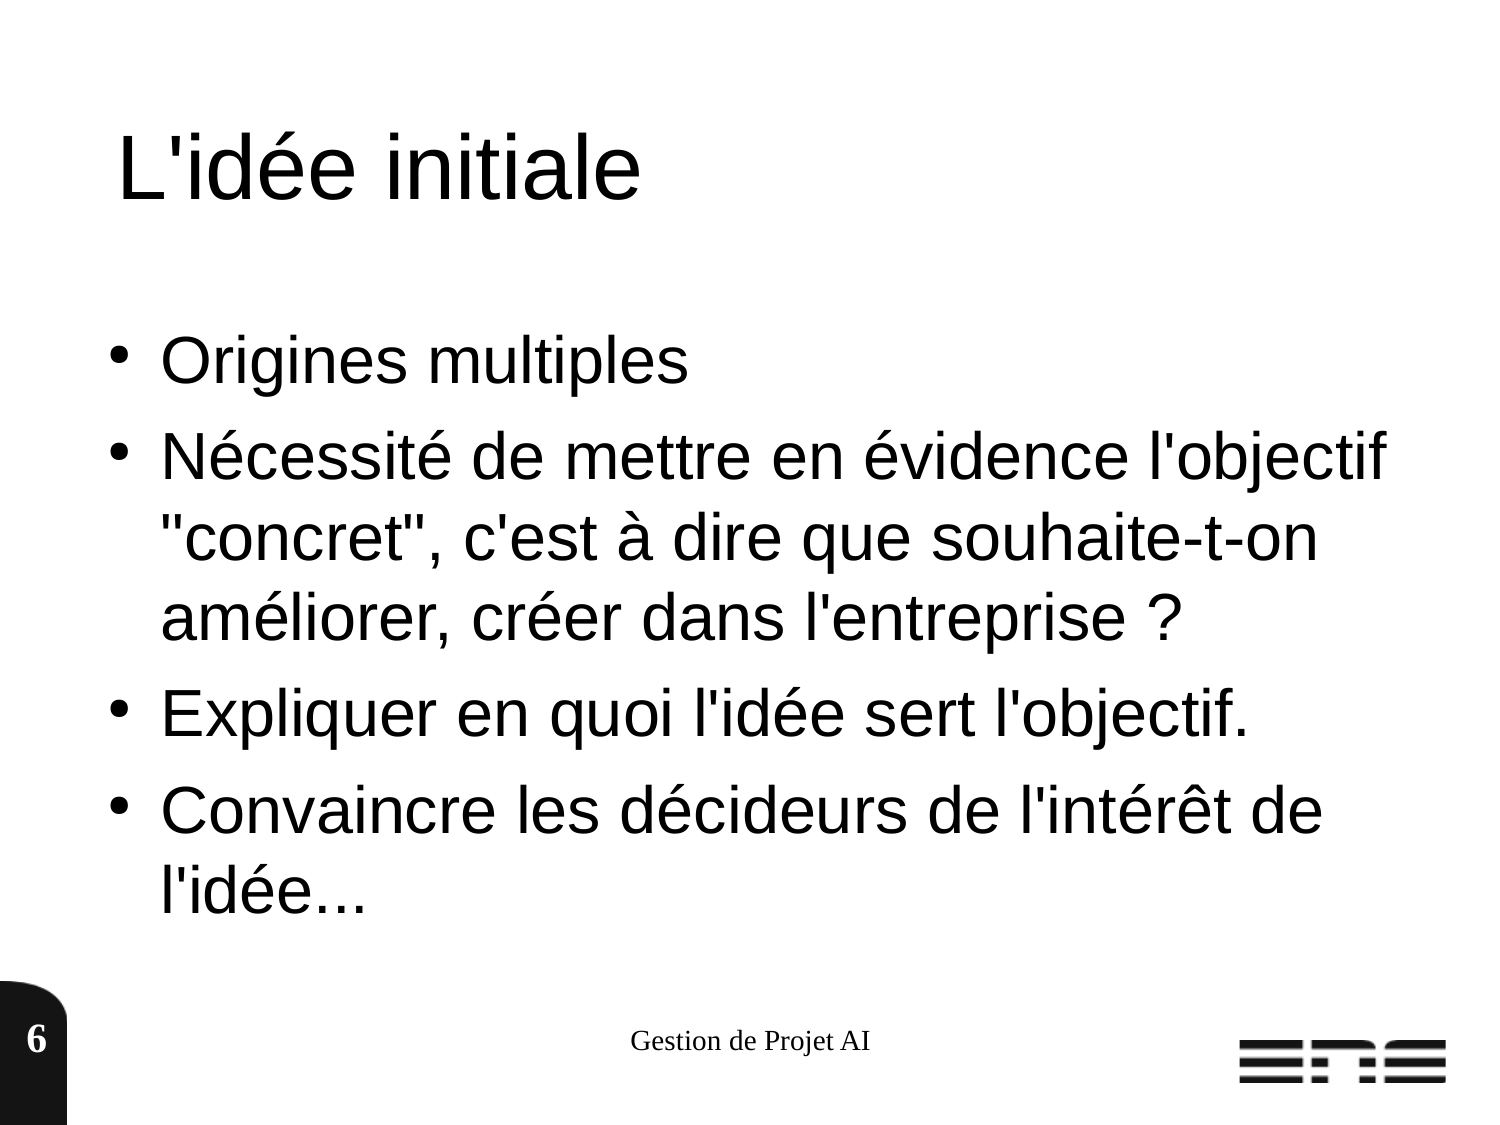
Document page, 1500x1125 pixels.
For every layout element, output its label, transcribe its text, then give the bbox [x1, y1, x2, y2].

title L'idée initiale [66, 37, 1342, 225]
list Origines multiples Nécessité de mettre en évidence l'objectif "concret", c'est à dire que souhaite-t-on améliorer, créer dans l'entreprise ? Expliquer en quoi l'idée sert l'objectif. Convaincre les décideurs de l'intérêt de l'idée... [74, 309, 1417, 994]
